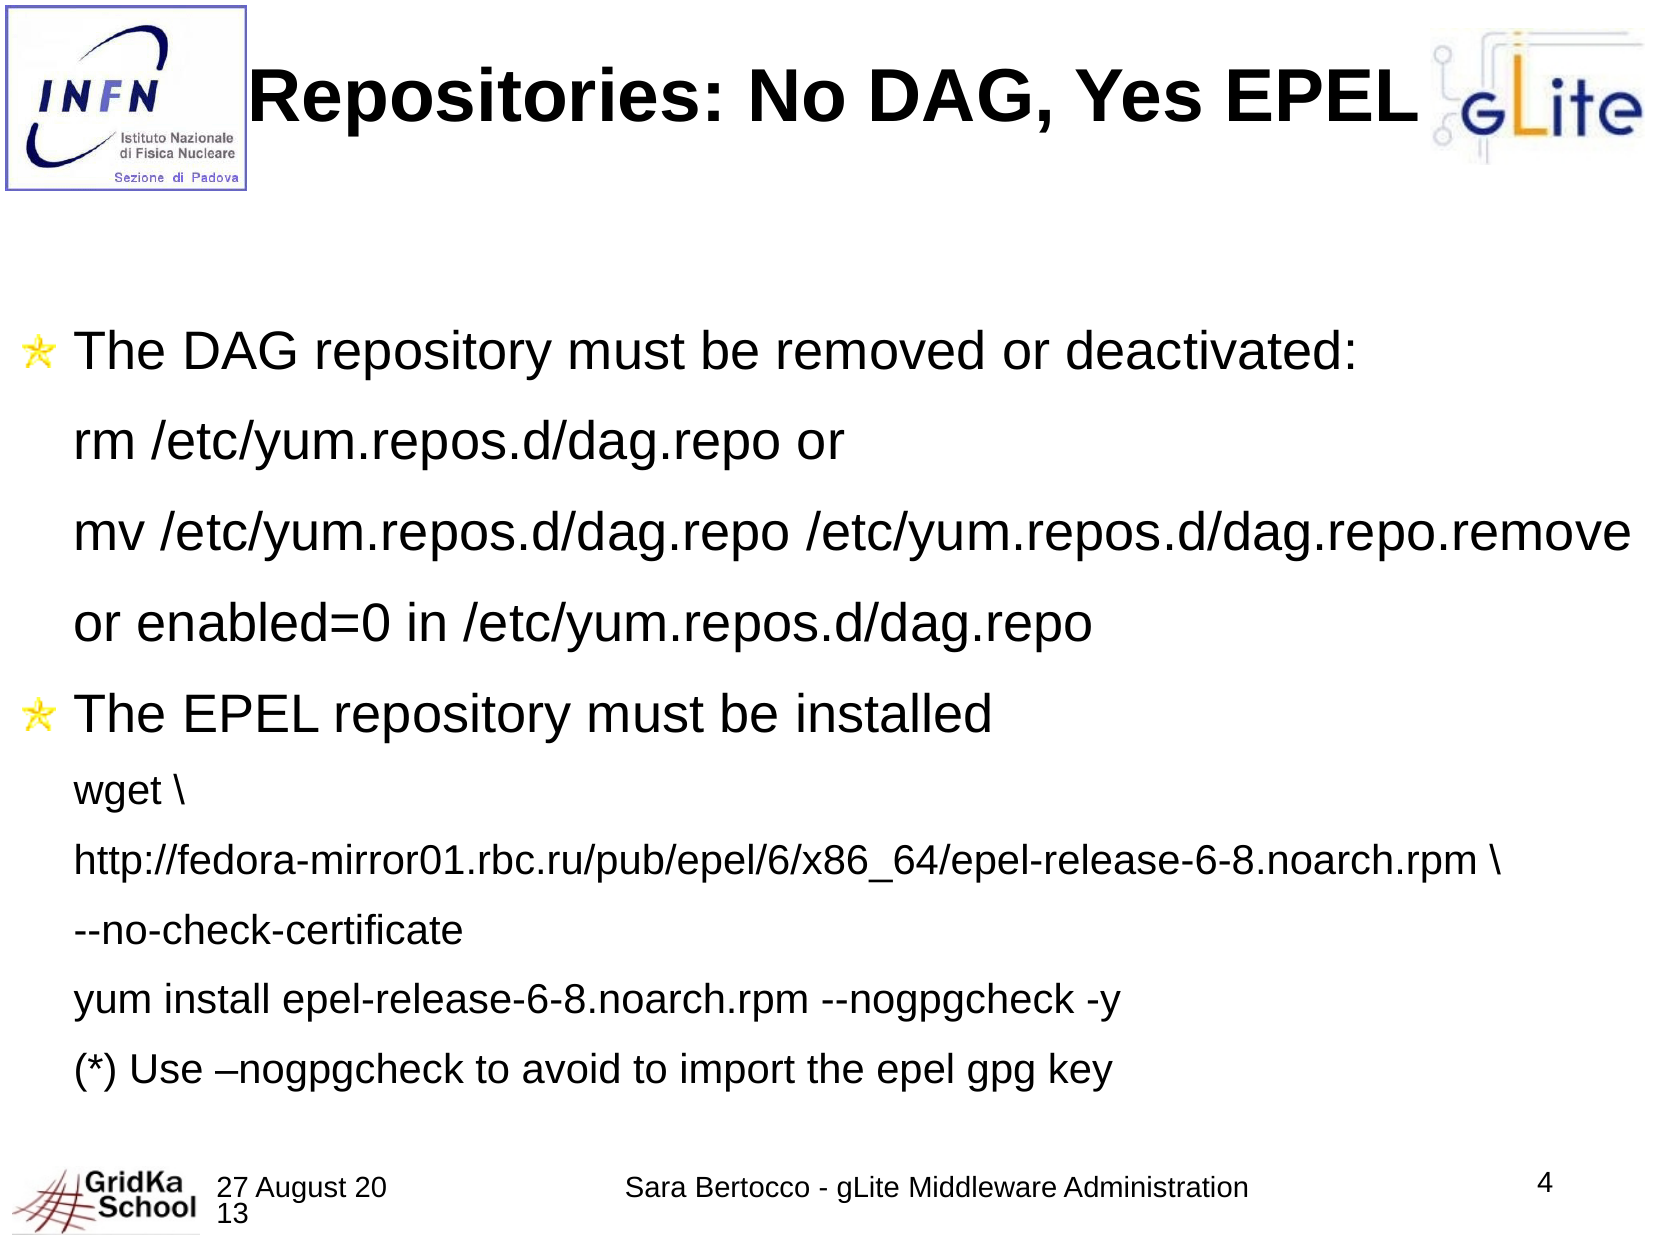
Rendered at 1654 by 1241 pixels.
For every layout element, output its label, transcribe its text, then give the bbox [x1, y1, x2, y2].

picture [5, 5, 247, 191]
picture [1430, 28, 1645, 165]
title Repositories: No DAG, Yes EPEL [9, 0, 1633, 190]
picture [12, 1166, 200, 1235]
text_box The DAG repository must be removed or deactivated: rm /etc/yum.repos.d/dag.repo or mv /etc/yum.repos.d/dag.repo /etc/yum.repos.d/dag.repo.remove or enabled=0 in /etc/yum.repos.d/dag.repo The EPEL repository must be installed wget \ http://fedora-mirror01.rbc.ru/pub/epel/6/x86_64/epel-release-6-8.noarch.rpm \ --no-check-certificate yum install epel-release-6-8.noarch.rpm --nogpgcheck -y (*) Use –nogpgcheck to avoid to import the epel gpg key [7, 282, 1650, 1070]
